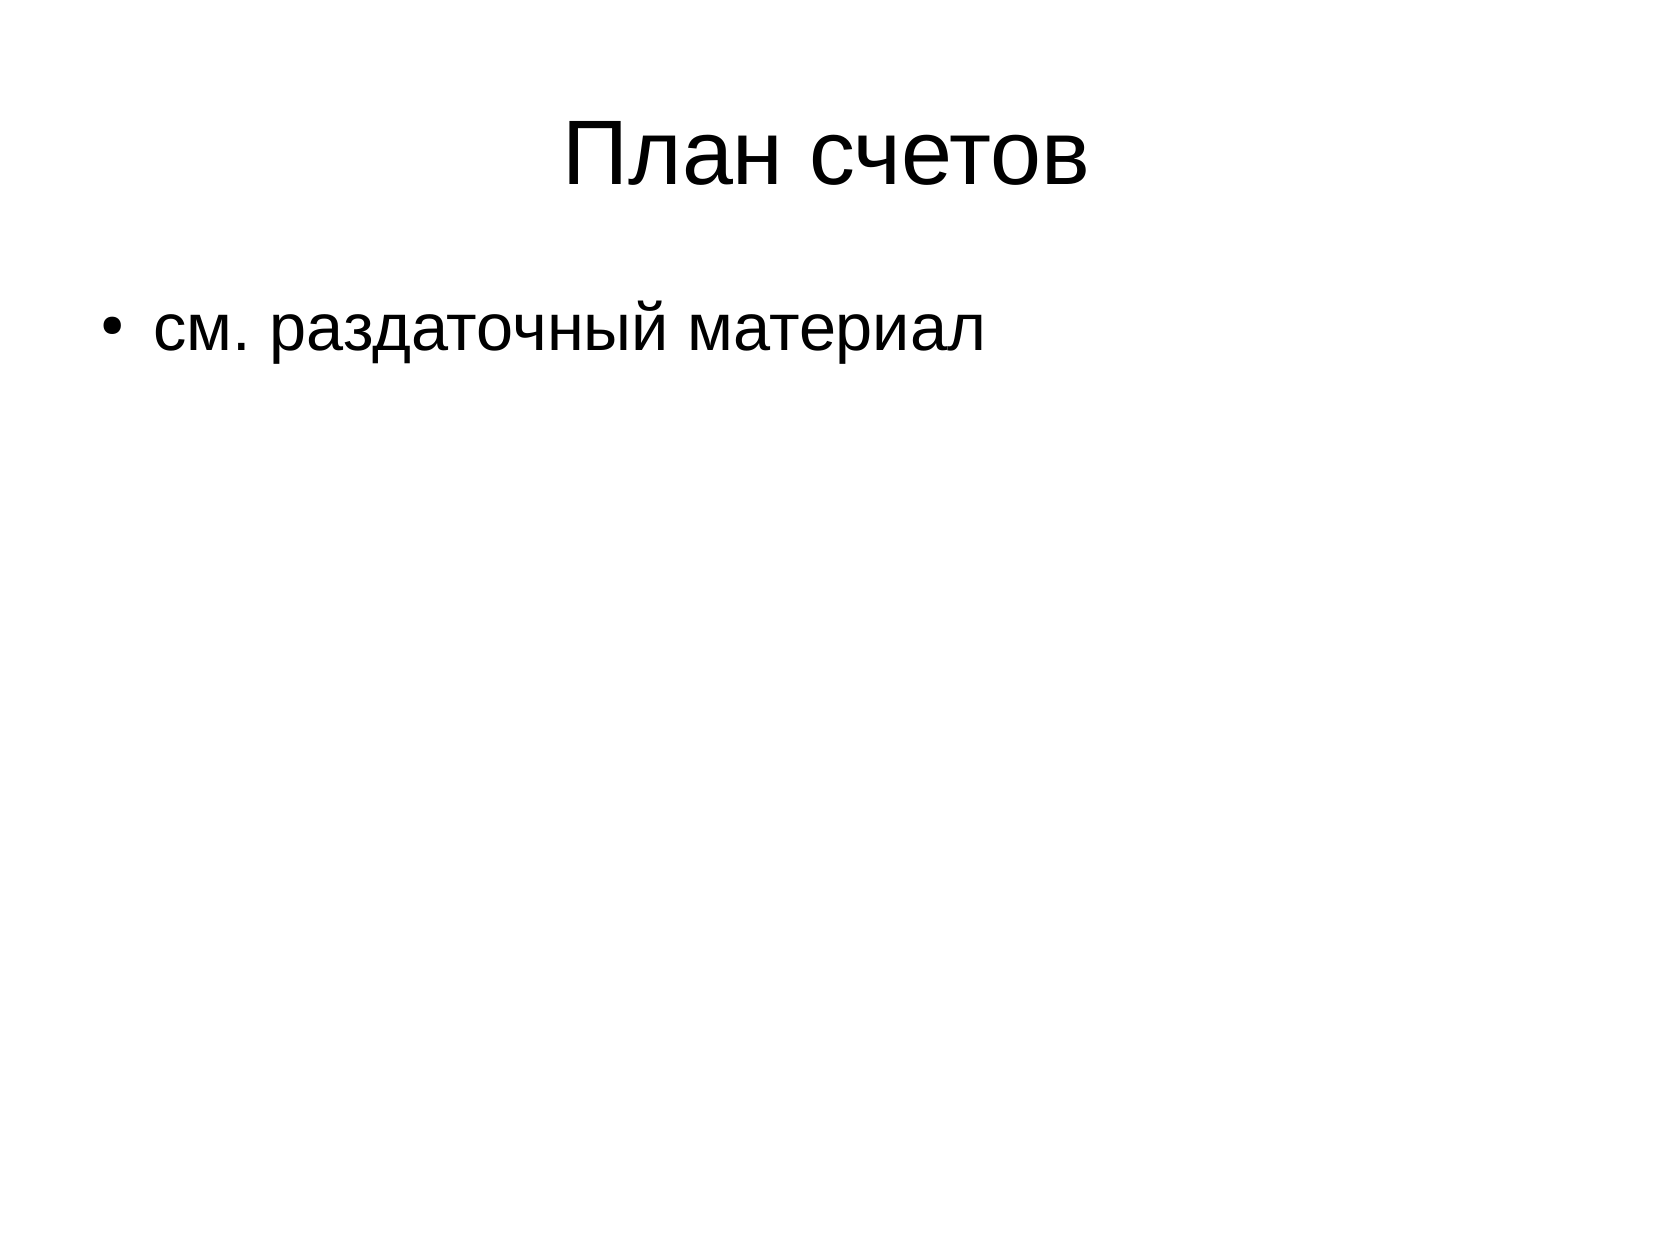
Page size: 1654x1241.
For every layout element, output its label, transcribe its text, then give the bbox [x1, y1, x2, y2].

list см. раздаточный материал [82, 290, 1571, 1109]
title План счетов [82, 49, 1571, 257]
